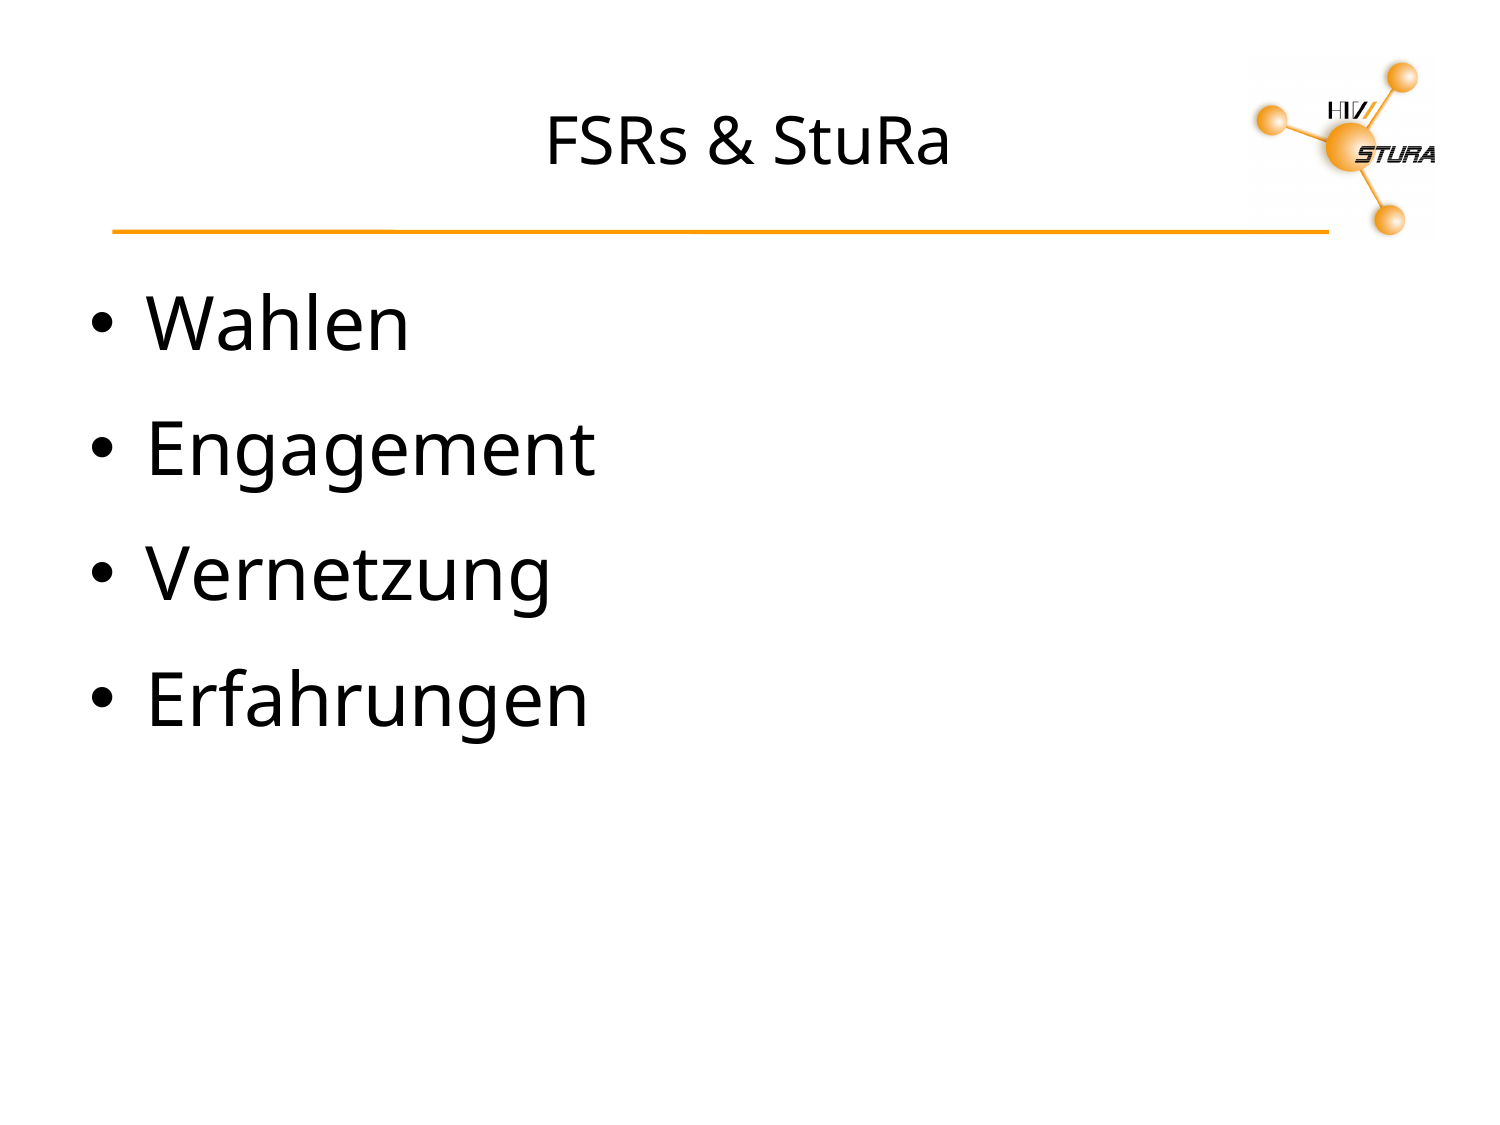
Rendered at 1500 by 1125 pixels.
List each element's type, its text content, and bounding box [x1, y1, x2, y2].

title FSRs & StuRa [74, 45, 1424, 233]
picture [1246, 54, 1435, 242]
list Wahlen Engagement Vernetzung Erfahrungen [75, 262, 1426, 894]
